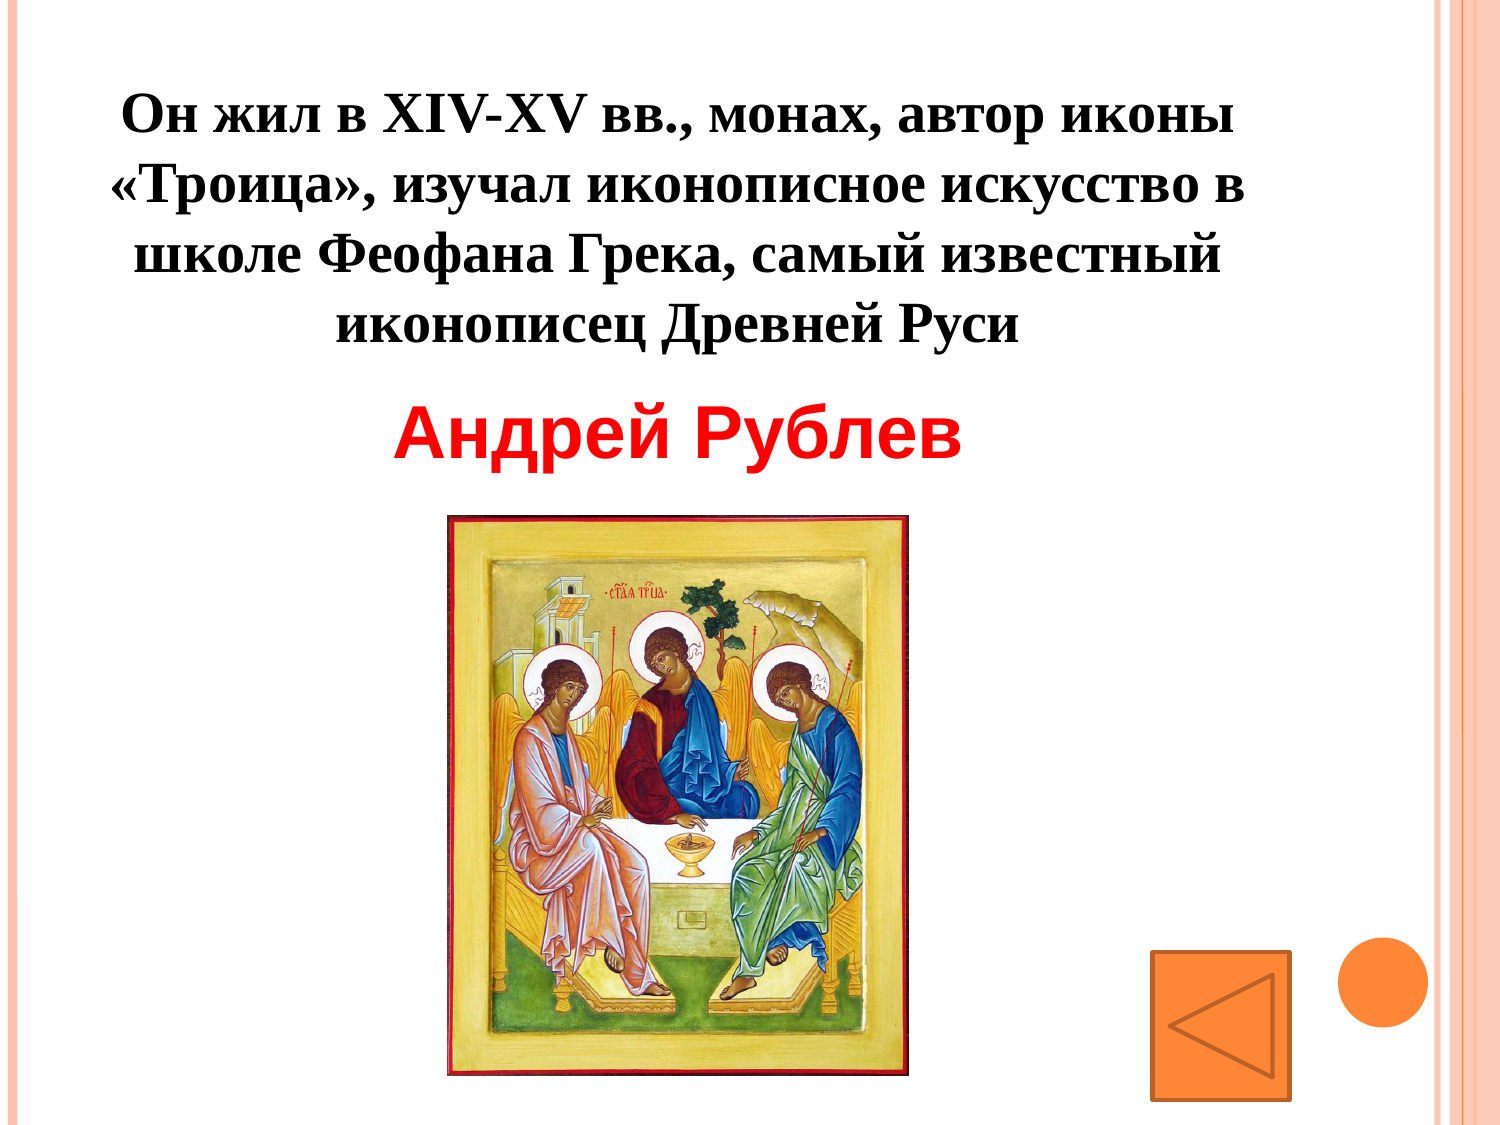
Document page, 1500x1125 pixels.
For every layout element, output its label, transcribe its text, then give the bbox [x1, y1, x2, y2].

text_box Андрей Рублев [294, 376, 1062, 483]
picture [447, 515, 909, 1076]
text_box [1152, 952, 1290, 1100]
text_box Он жил в XIV-XV вв., монах, автор иконы «Троица», изучал иконописное искусство в школе Феофана Грека, самый известный иконописец Древней Руси [51, 66, 1306, 365]
